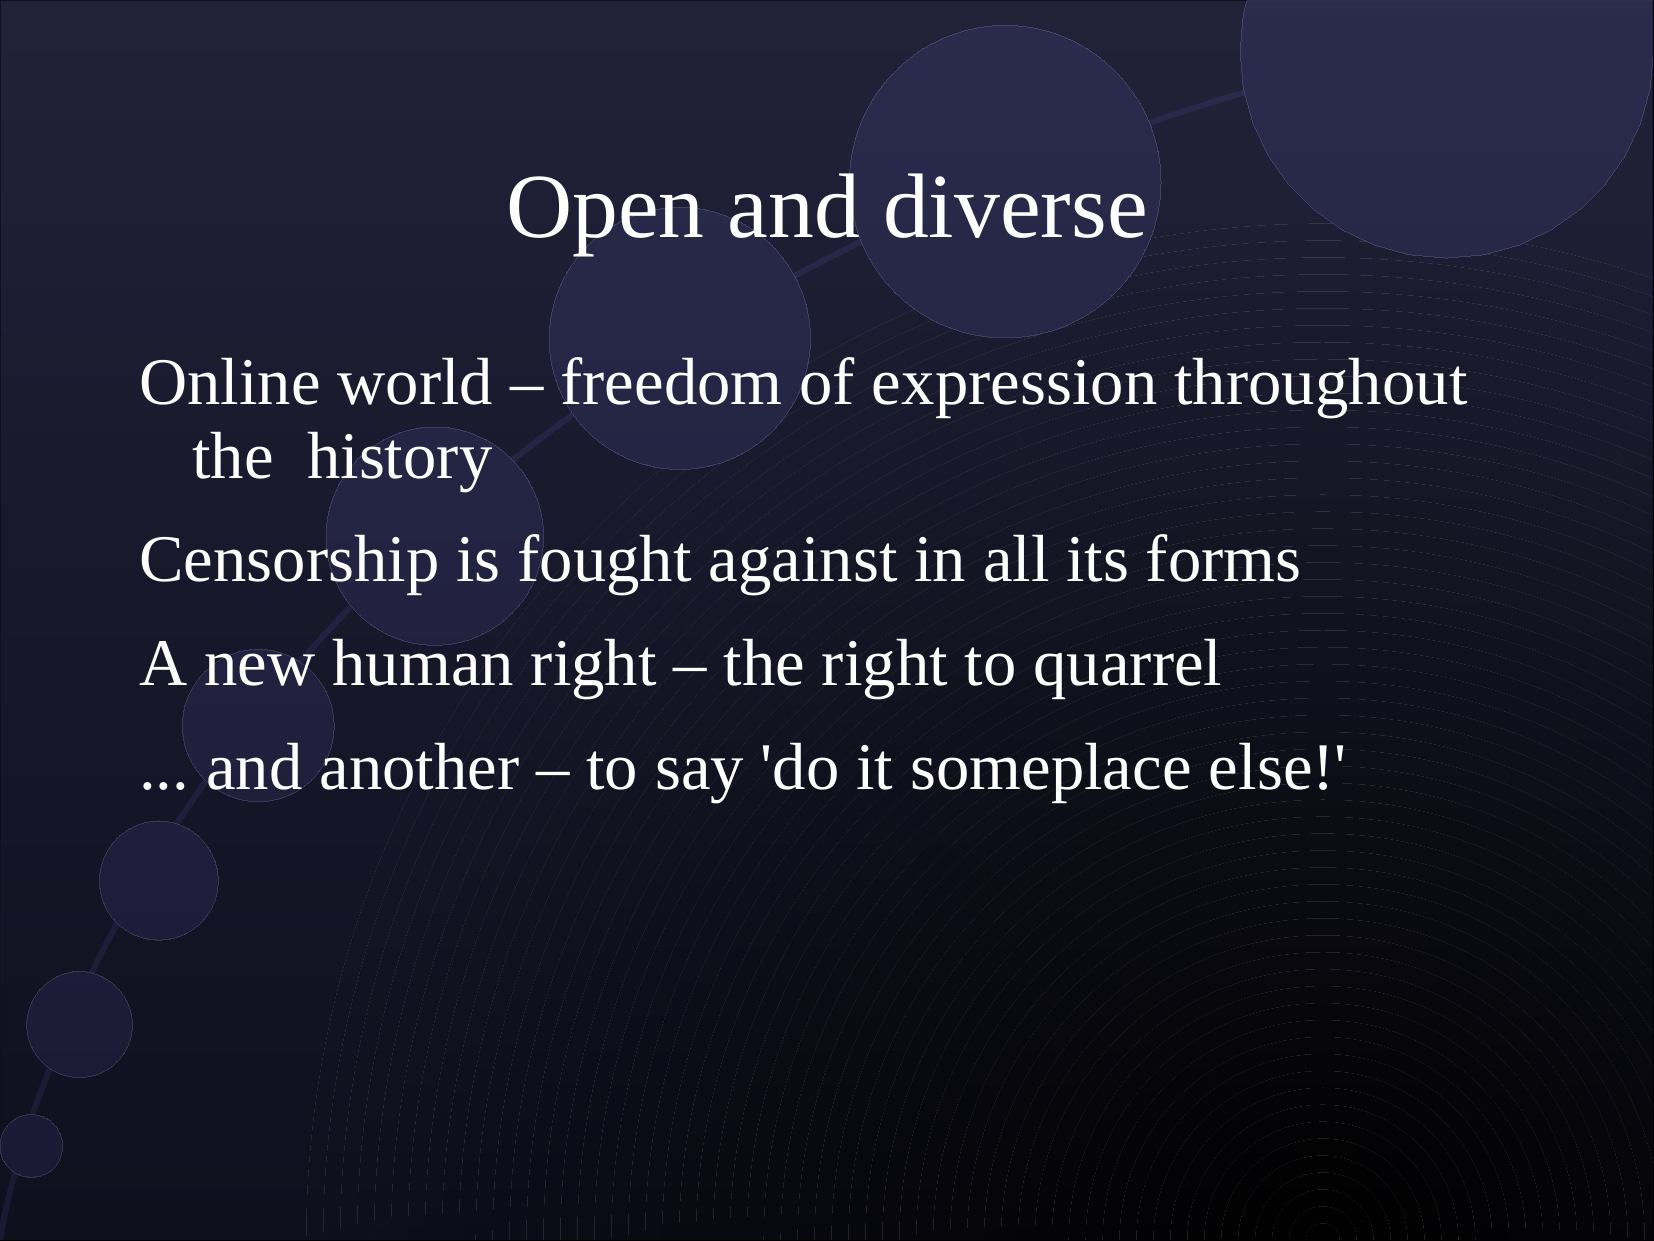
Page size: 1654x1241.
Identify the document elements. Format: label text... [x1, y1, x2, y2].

list Online world – freedom of expression throughout the history Censorship is fought against in all its forms A new human right – the right to quarrel ... and another – to say 'do it someplace else!' [121, 344, 1534, 1127]
title Open and diverse [121, 102, 1534, 311]
